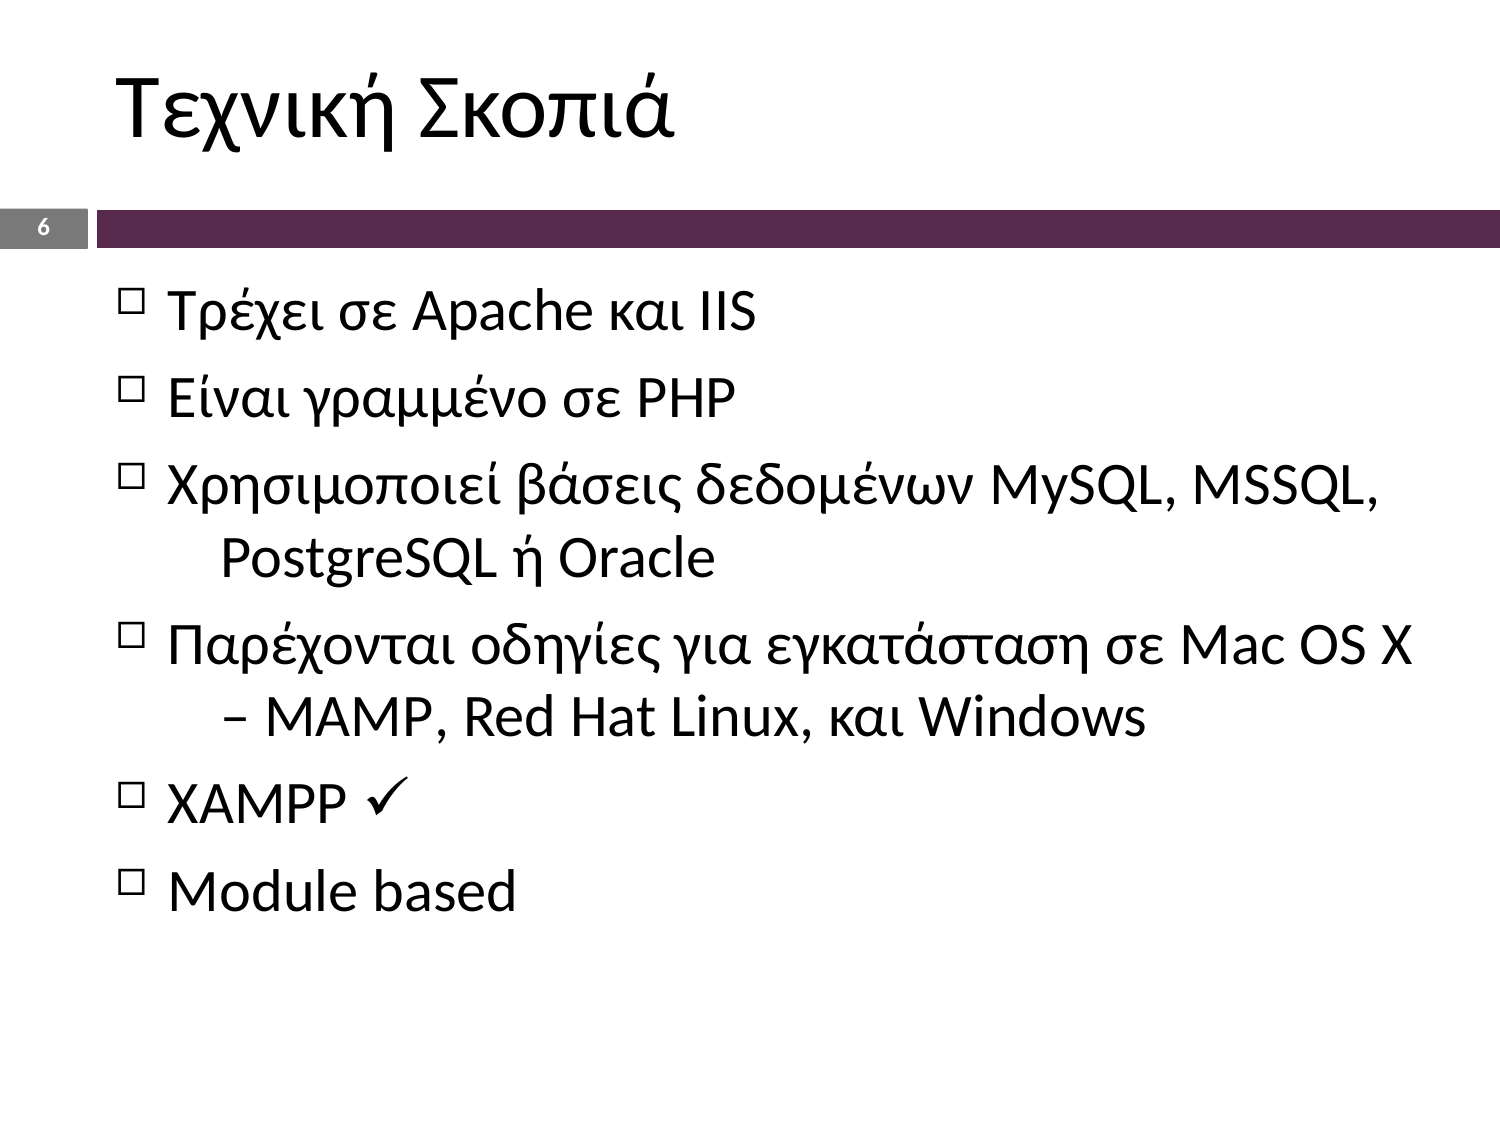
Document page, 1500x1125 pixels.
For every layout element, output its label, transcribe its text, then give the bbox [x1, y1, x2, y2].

text_box 6 [0, 208, 88, 249]
list Τρέχει σε Apache και IIS Είναι γραμμένο σε PHP Χρησιμοποιεί βάσεις δεδομένων MySQL, MSSQL, PostgreSQL ή Oracle Παρέχονται οδηγίες για εγκατάσταση σε Mac OS X – MAMP, Red Hat Linux, και Windows XAMPP  Module based [100, 262, 1438, 1000]
title Τεχνική Σκοπιά [100, 19, 1438, 182]
